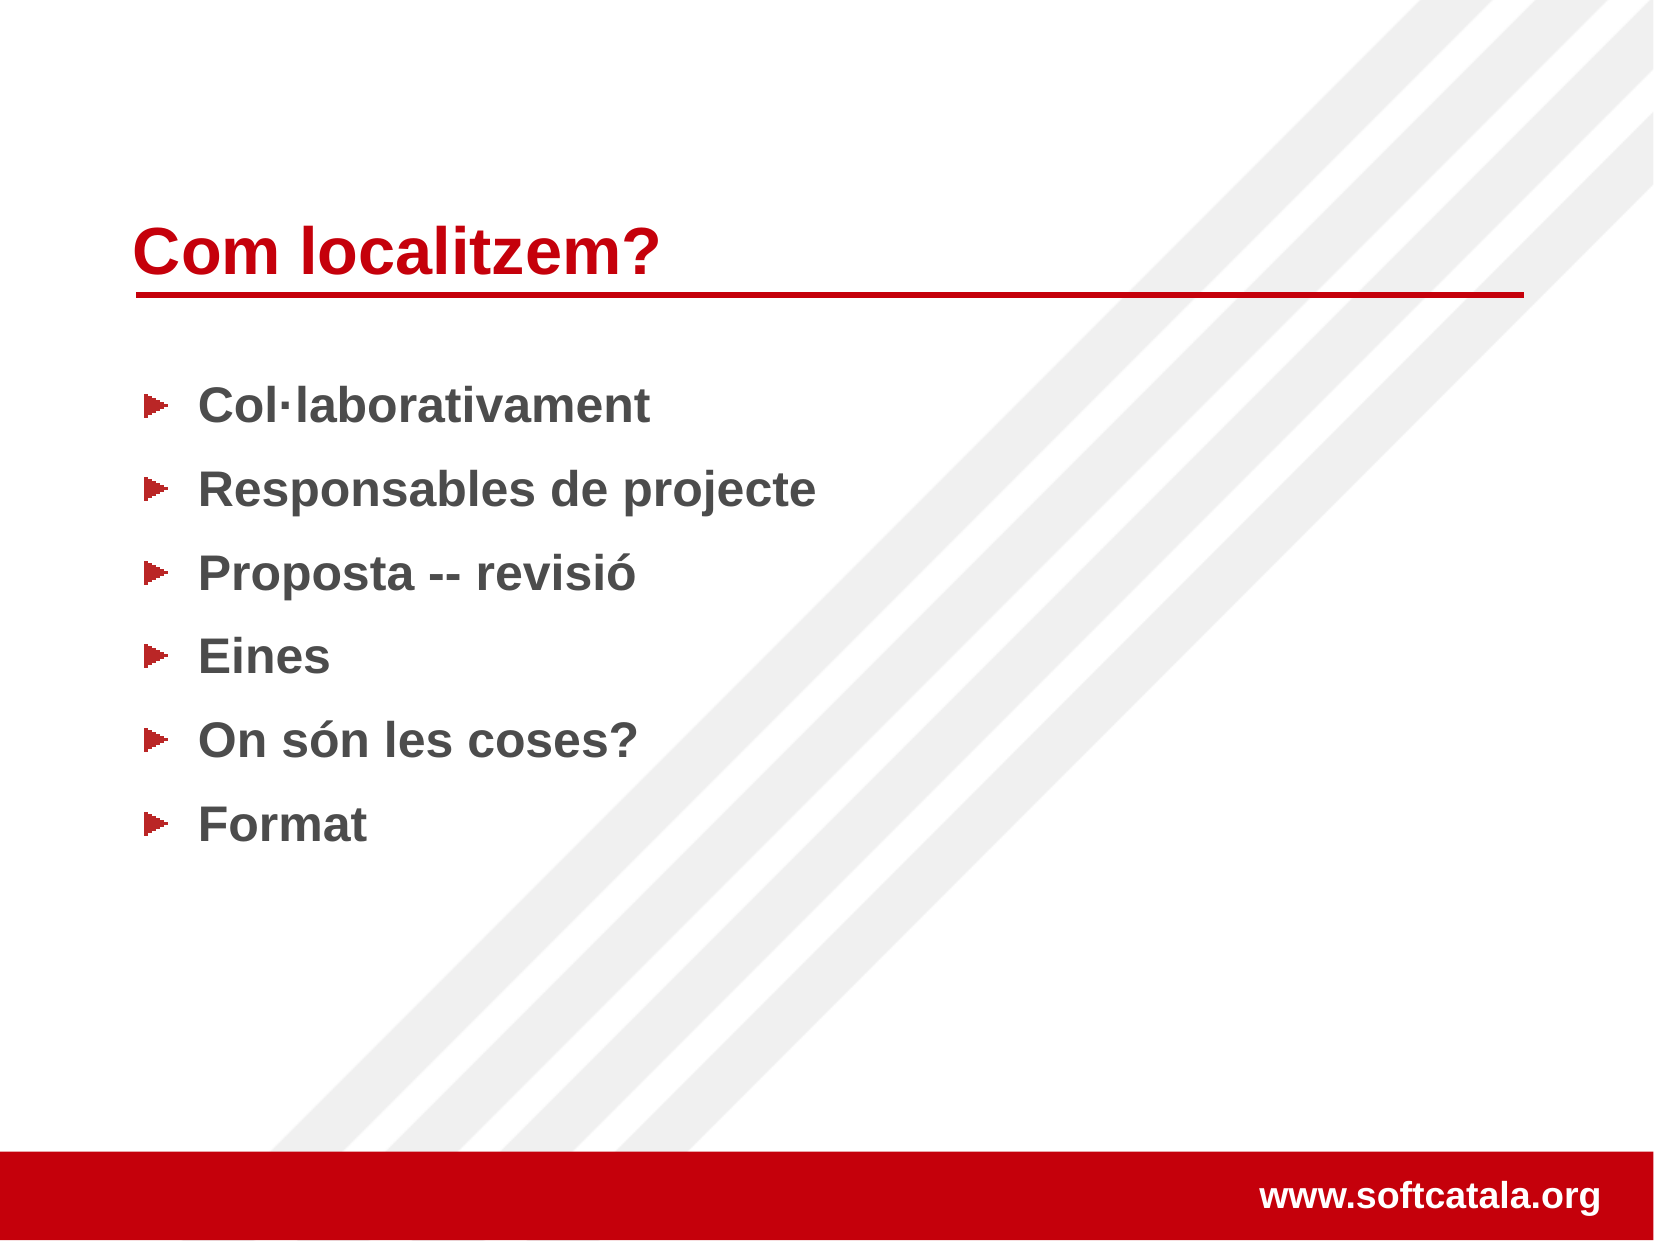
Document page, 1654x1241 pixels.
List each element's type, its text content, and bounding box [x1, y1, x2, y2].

picture [0, 0, 1654, 1151]
text_box www.softcatala.org [0, 1151, 1654, 1241]
text_box Col·laborativament Responsables de projecte Proposta -- revisió Eines On són les coses? Format [129, 342, 1548, 832]
text_box Com localitzem? [118, 206, 1501, 297]
